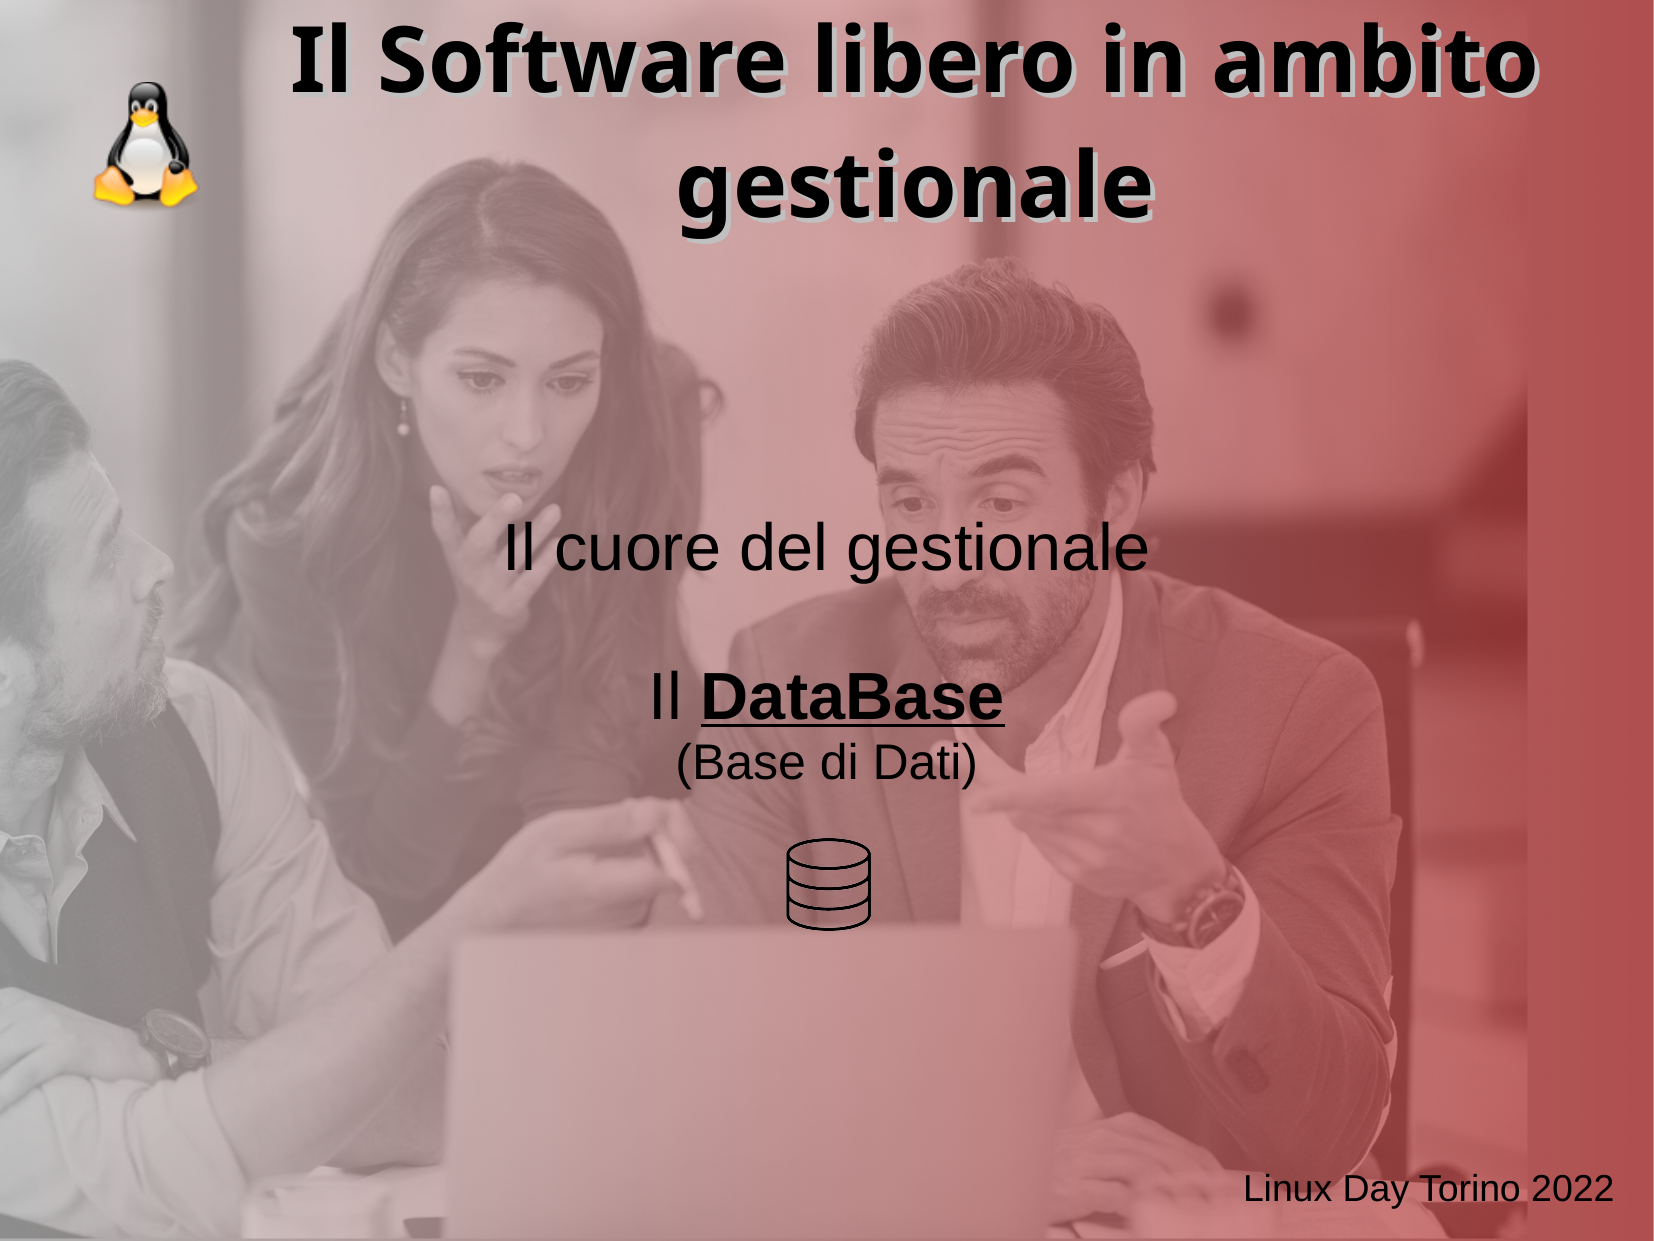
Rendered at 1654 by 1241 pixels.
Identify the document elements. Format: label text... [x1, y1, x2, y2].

picture [0, 0, 1654, 1241]
subtitle Il cuore del gestionale Il DataBase (Base di Dati) [82, 290, 1571, 1010]
text_box Linux Day Torino 2022 [1228, 1159, 1630, 1217]
title Il Software libero in ambito gestionale [259, 17, 1571, 222]
